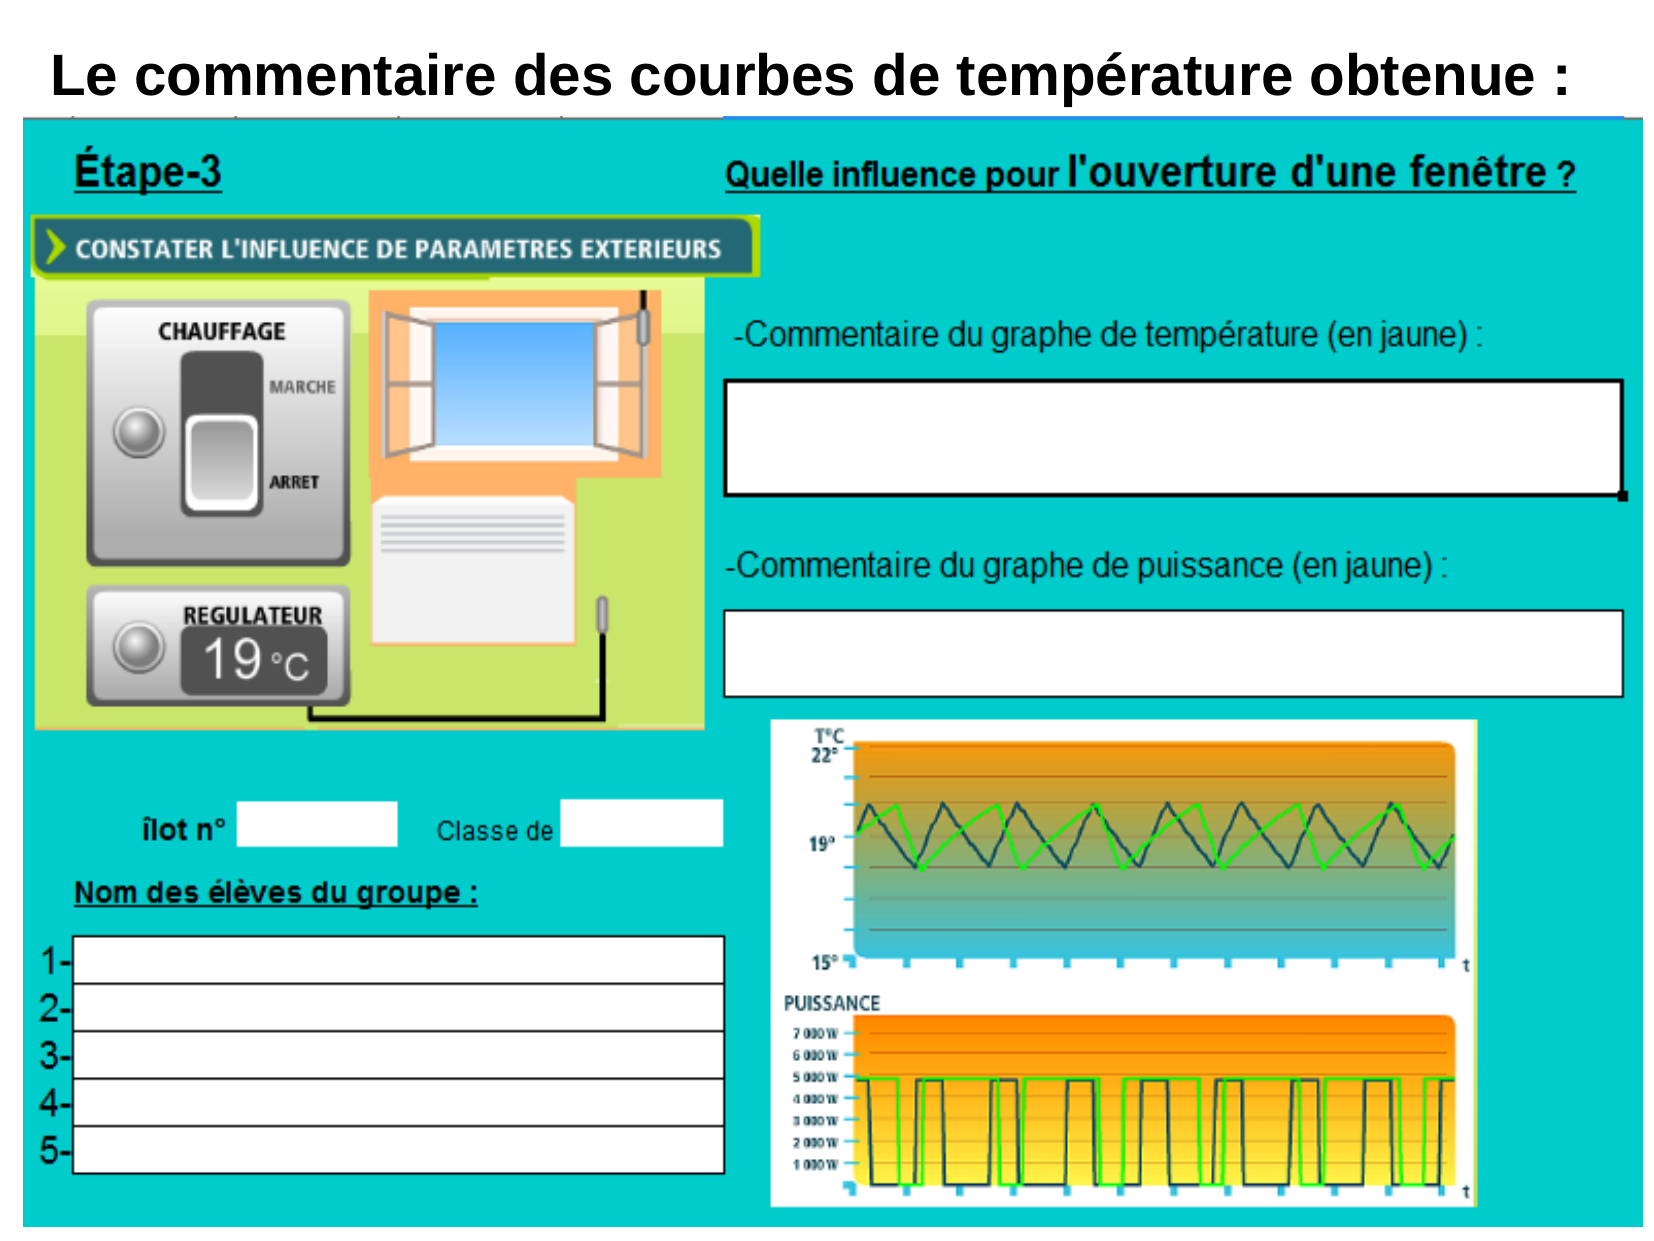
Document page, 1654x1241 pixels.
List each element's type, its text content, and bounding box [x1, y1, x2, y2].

text_box Le commentaire des courbes de température obtenue : [35, 35, 1630, 116]
picture [23, 116, 1643, 1227]
